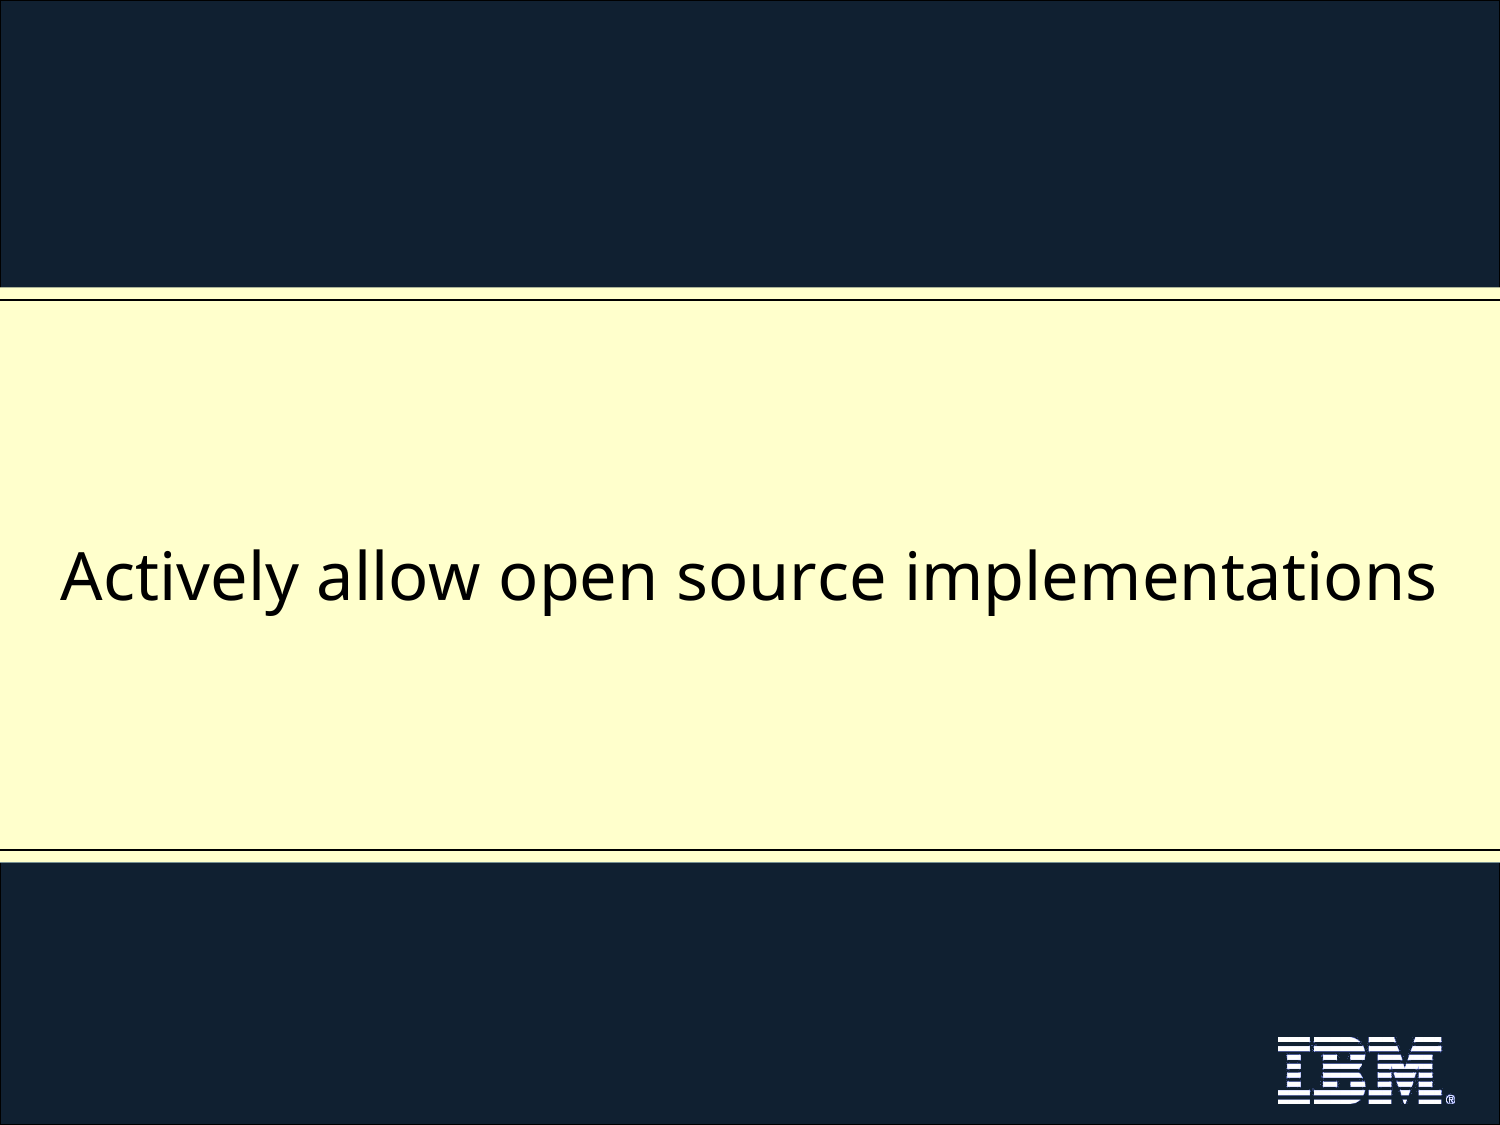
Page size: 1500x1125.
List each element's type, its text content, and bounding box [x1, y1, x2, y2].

text_box Actively allow open source implementations [0, 301, 1500, 849]
picture [1278, 1037, 1484, 1104]
text_box Actively allow open source implementations [0, 287, 1500, 299]
text_box Actively allow open source implementations [0, 851, 1500, 863]
